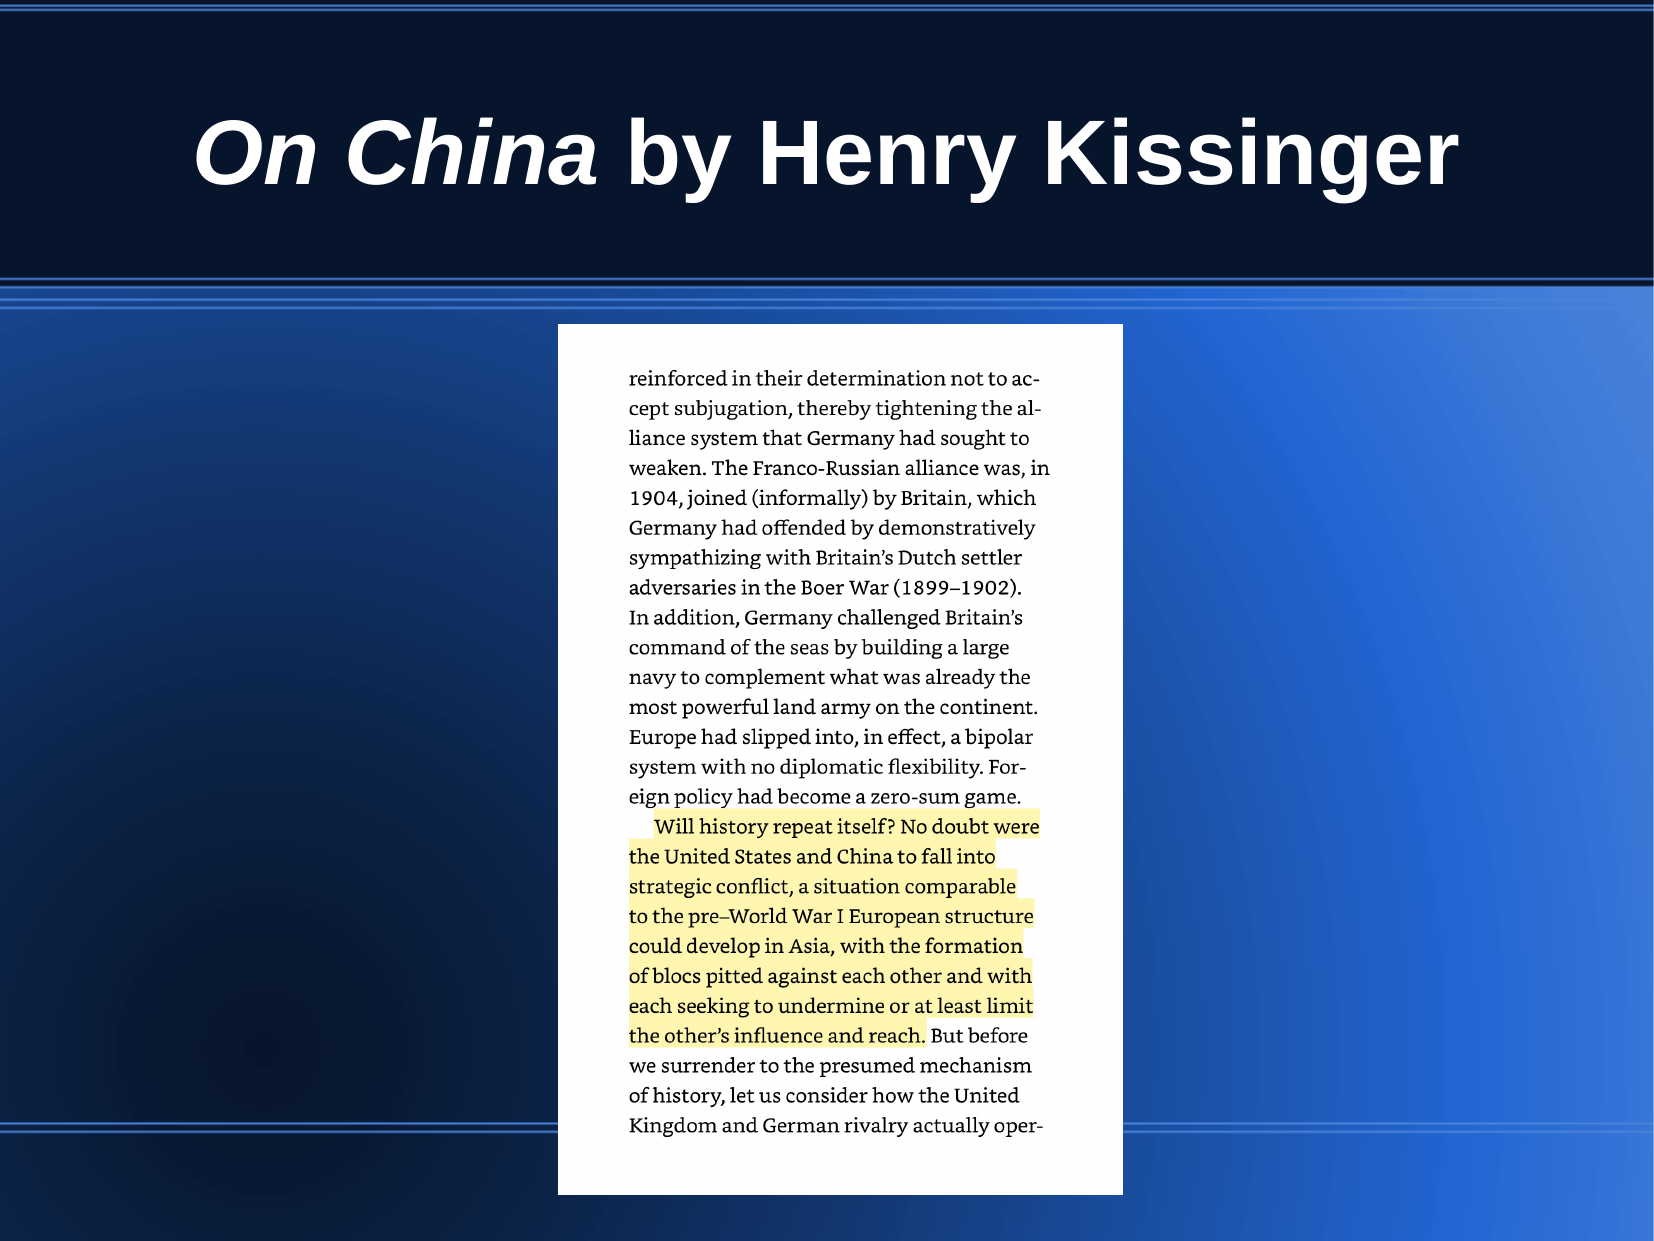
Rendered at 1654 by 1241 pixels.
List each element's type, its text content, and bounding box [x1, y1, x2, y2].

title On China by Henry Kissinger [82, 49, 1571, 257]
picture [0, 0, 1654, 1241]
